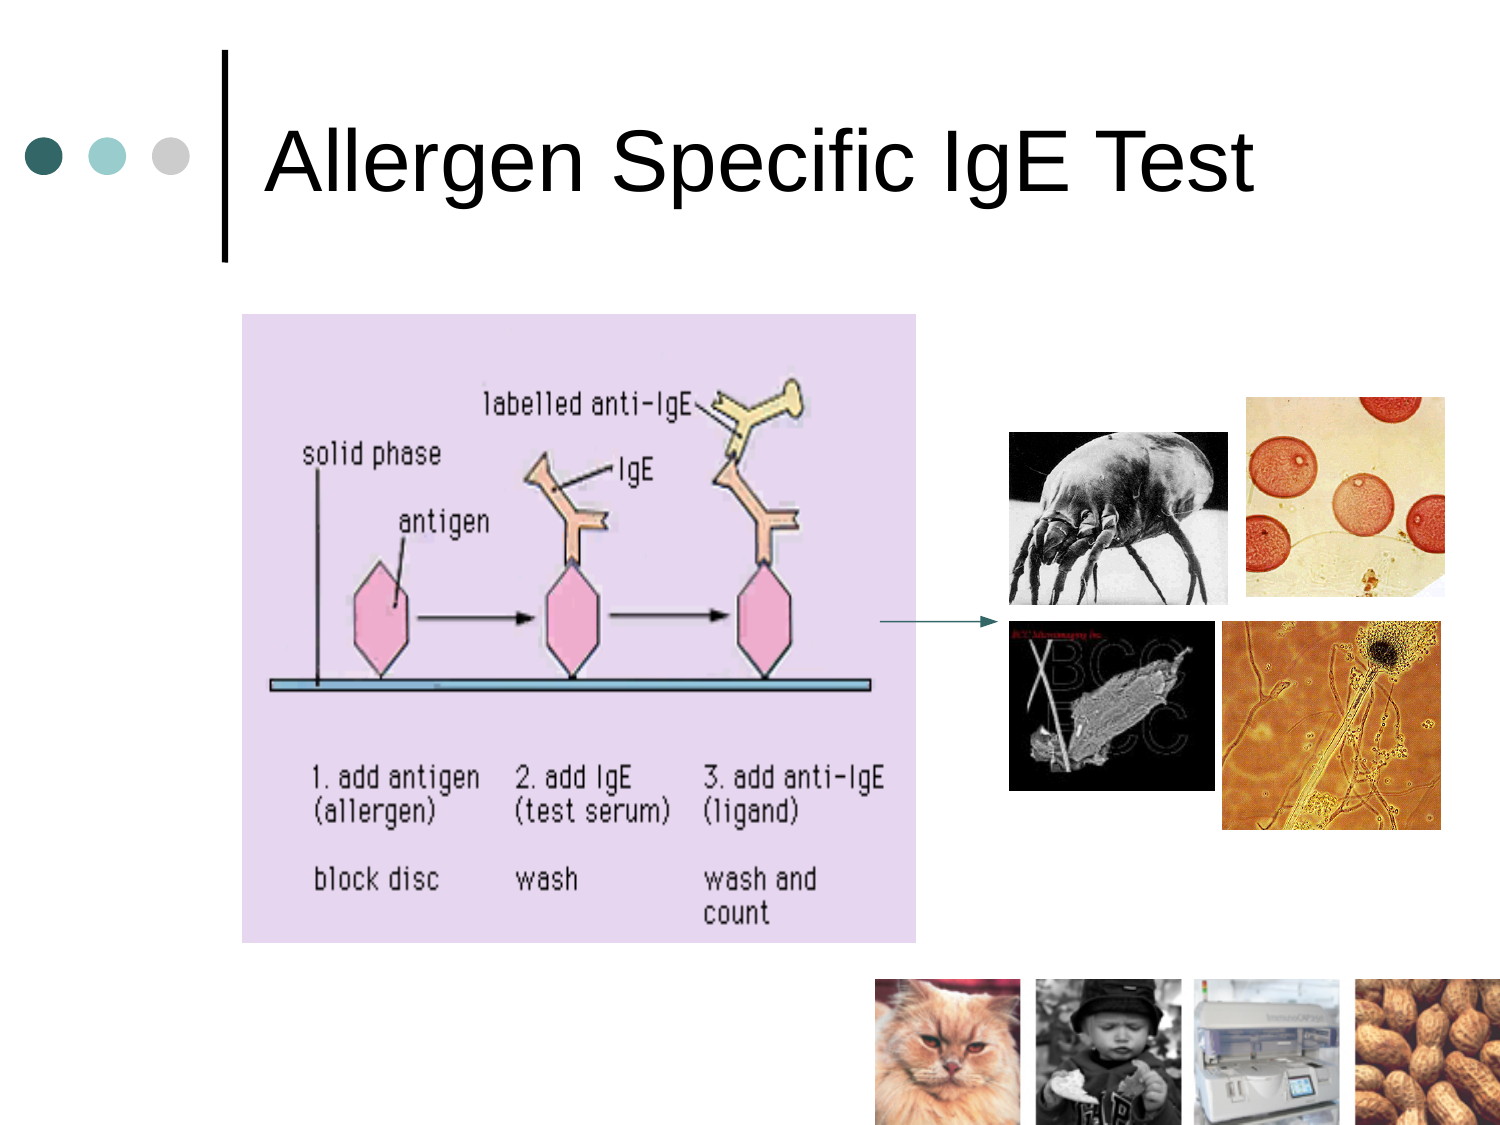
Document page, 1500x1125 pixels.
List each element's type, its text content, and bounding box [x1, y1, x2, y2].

picture [1009, 432, 1228, 605]
picture [242, 314, 916, 943]
picture [875, 979, 1500, 1125]
title Allergen Specific IgE Test [249, 31, 1400, 282]
picture [1222, 621, 1441, 830]
picture [1246, 397, 1445, 597]
picture [1009, 621, 1215, 791]
